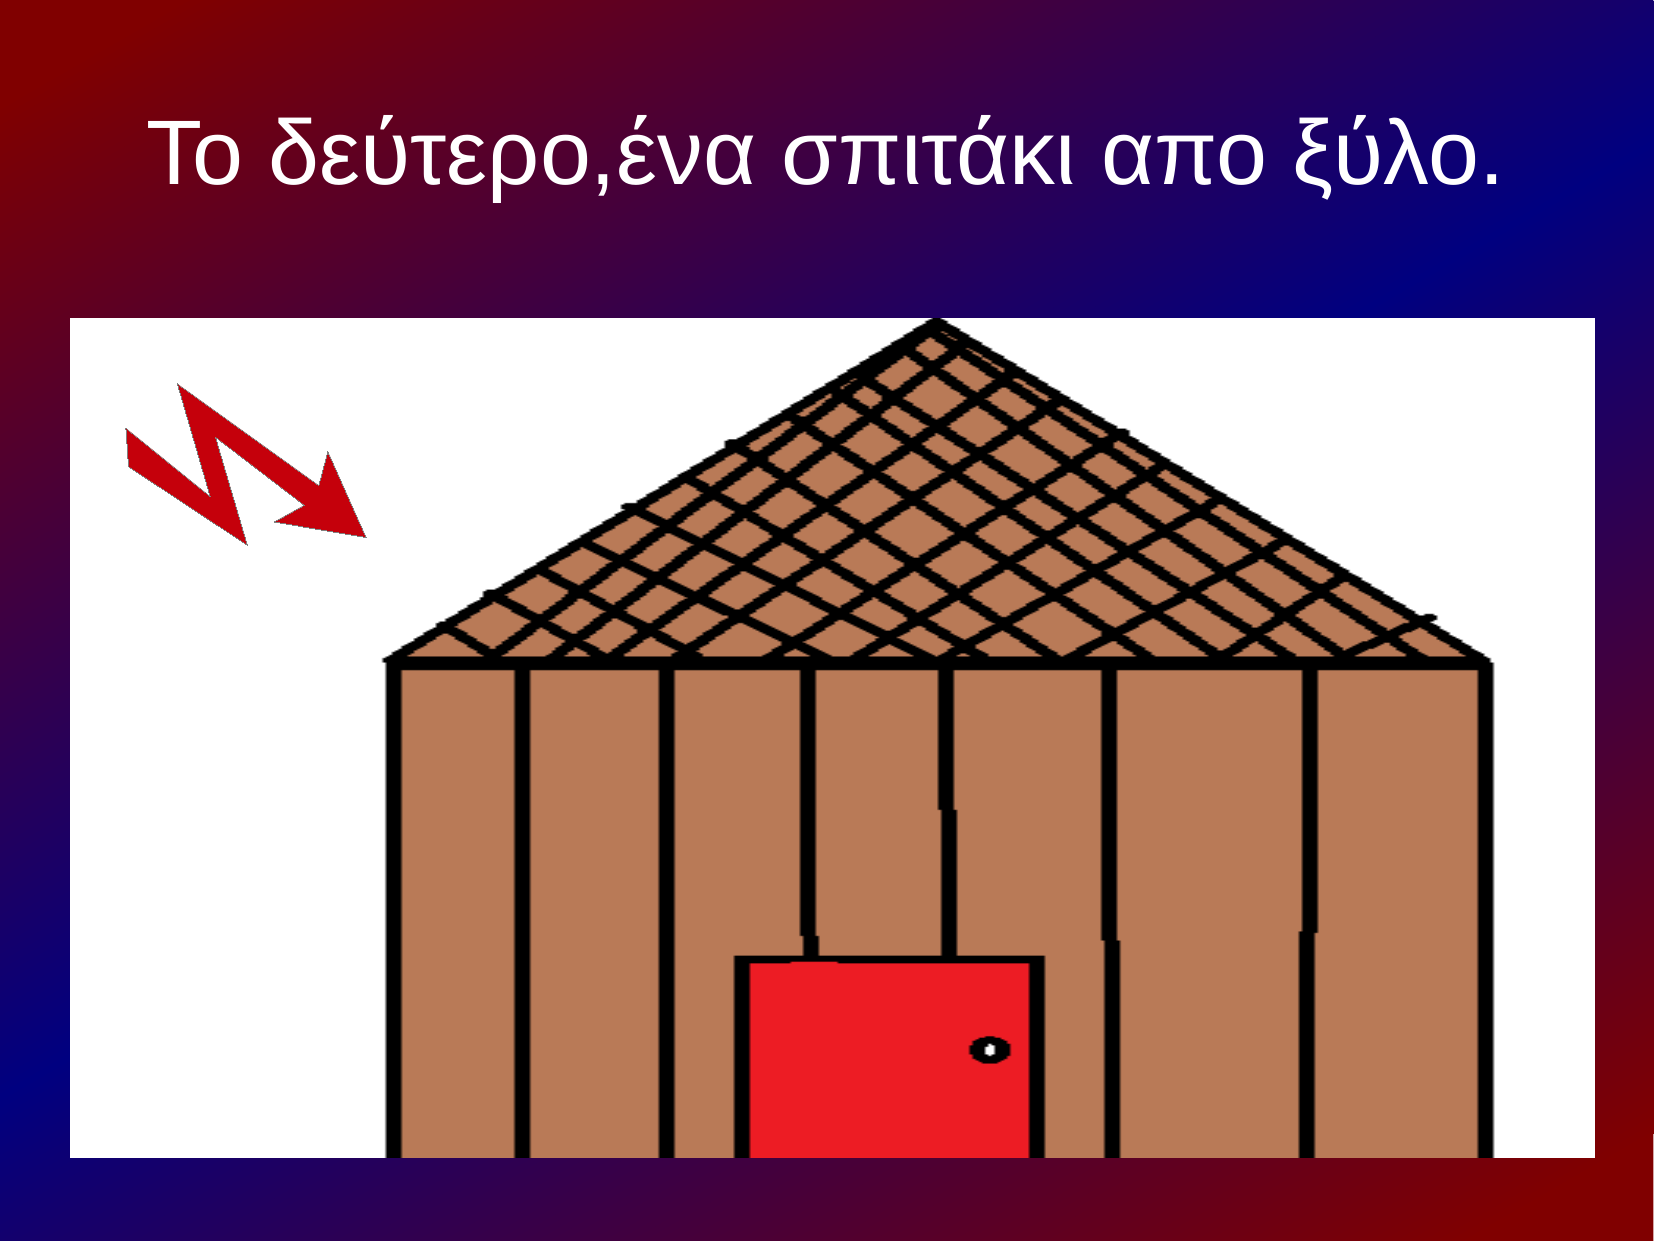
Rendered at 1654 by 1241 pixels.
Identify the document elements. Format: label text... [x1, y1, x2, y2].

text_box [125, 383, 367, 546]
picture [70, 318, 1595, 1158]
title Το δεύτερο,ένα σπιτάκι απο ξύλο. [82, 49, 1571, 257]
